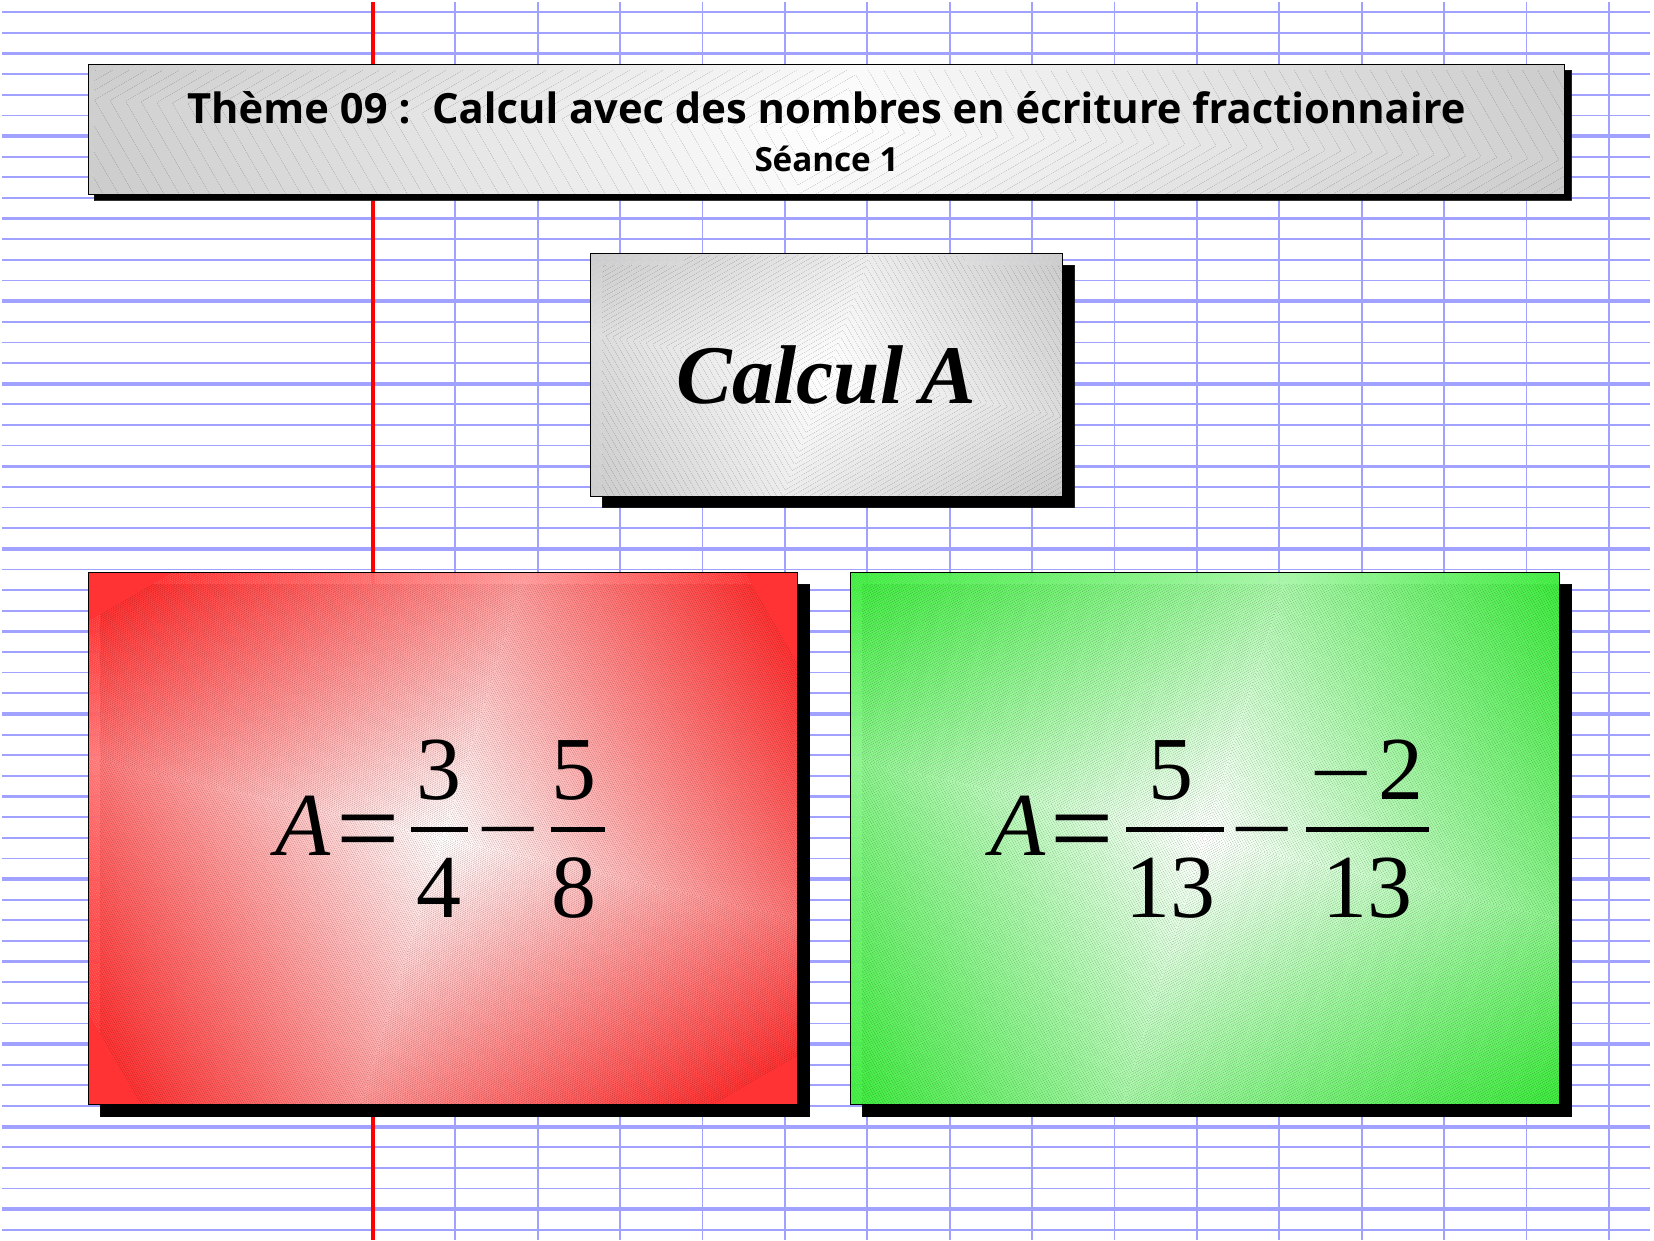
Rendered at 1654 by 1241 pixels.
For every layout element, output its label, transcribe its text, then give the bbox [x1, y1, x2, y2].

text_box [88, 572, 798, 1105]
picture [0, 0, 1654, 1241]
chart [242, 720, 630, 940]
chart [956, 720, 1456, 940]
text_box [850, 572, 1560, 1105]
text_box Thème 09 : Calcul avec des nombres en écriture fractionnaire Séance 1 [88, 64, 1565, 195]
text_box Calcul A [590, 253, 1063, 497]
